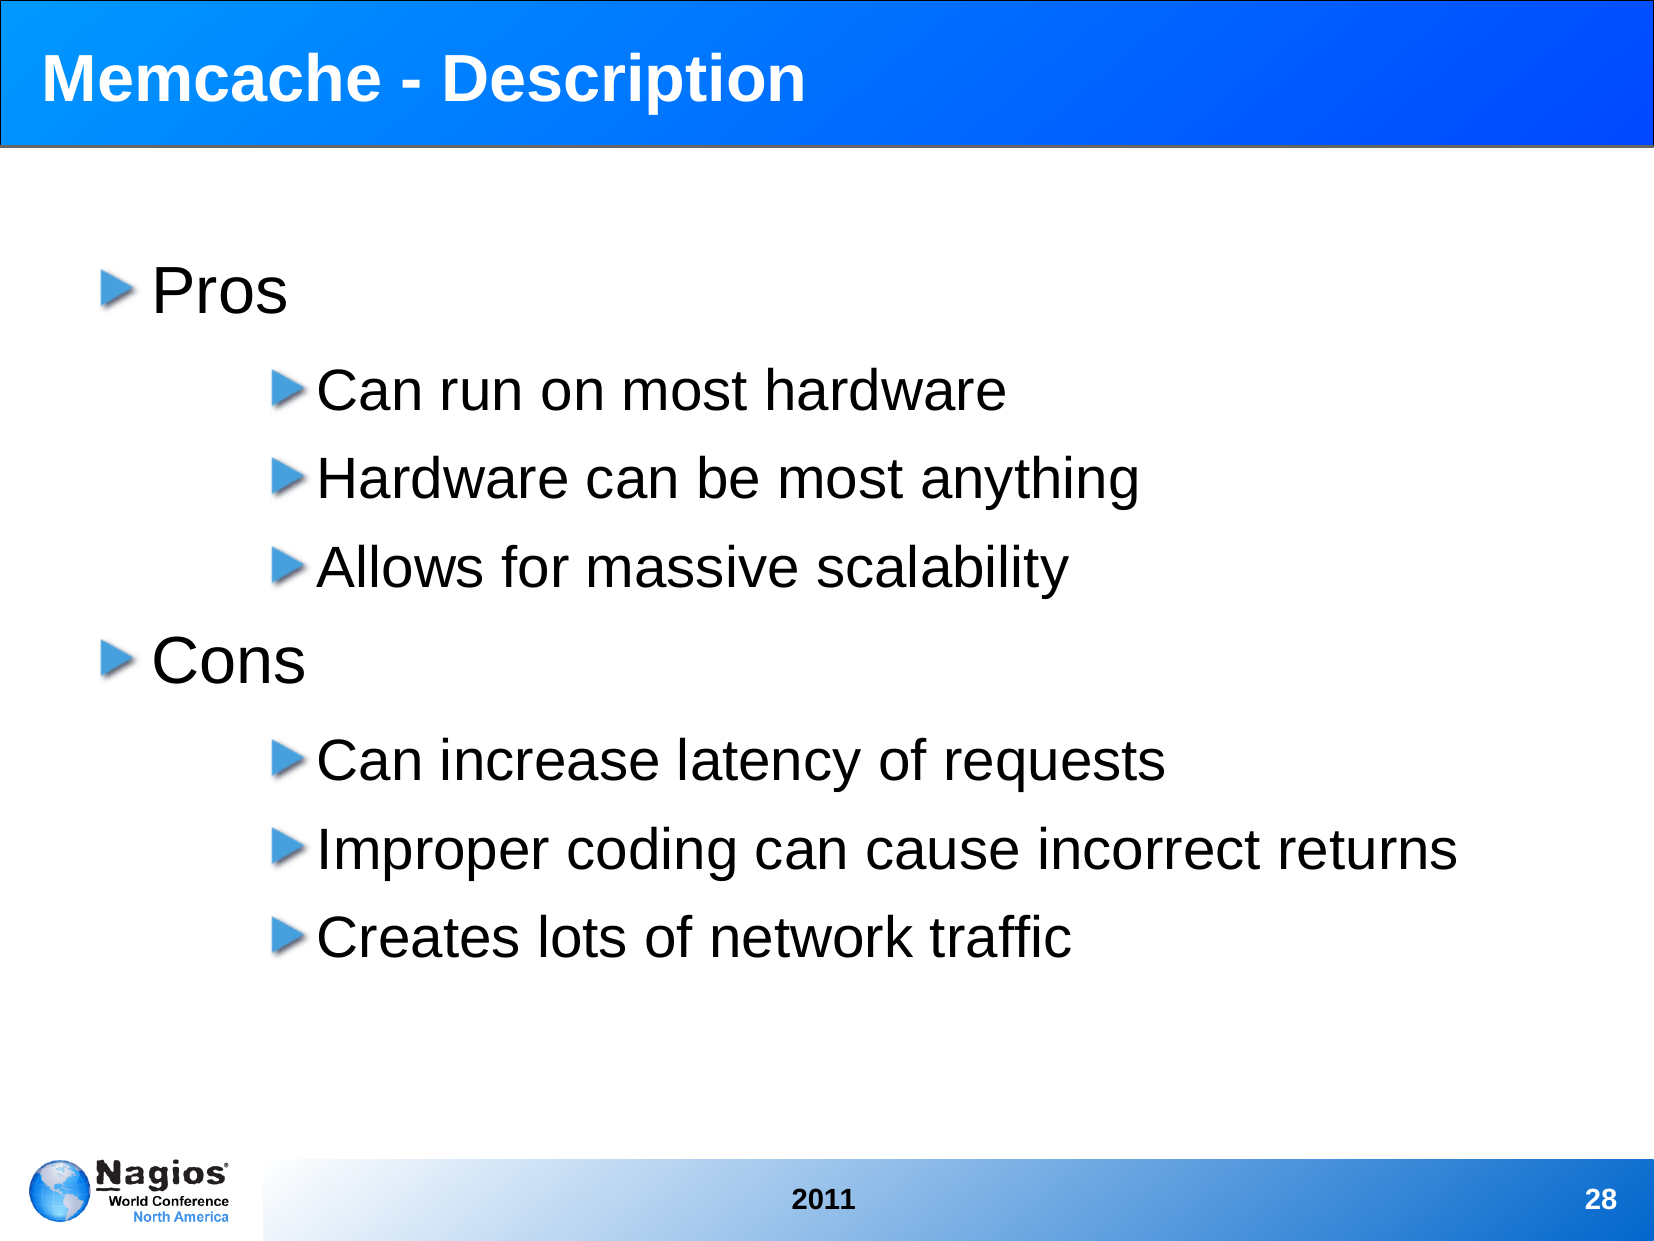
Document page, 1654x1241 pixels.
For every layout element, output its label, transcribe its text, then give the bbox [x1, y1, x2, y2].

list Pros Can run on most hardware Hardware can be most anything Allows for massive scalability Cons Can increase latency of requests Improper coding can cause incorrect returns Creates lots of network traffic [80, 253, 1569, 1072]
title Memcache - Description [41, 29, 1248, 127]
picture [29, 1159, 229, 1235]
